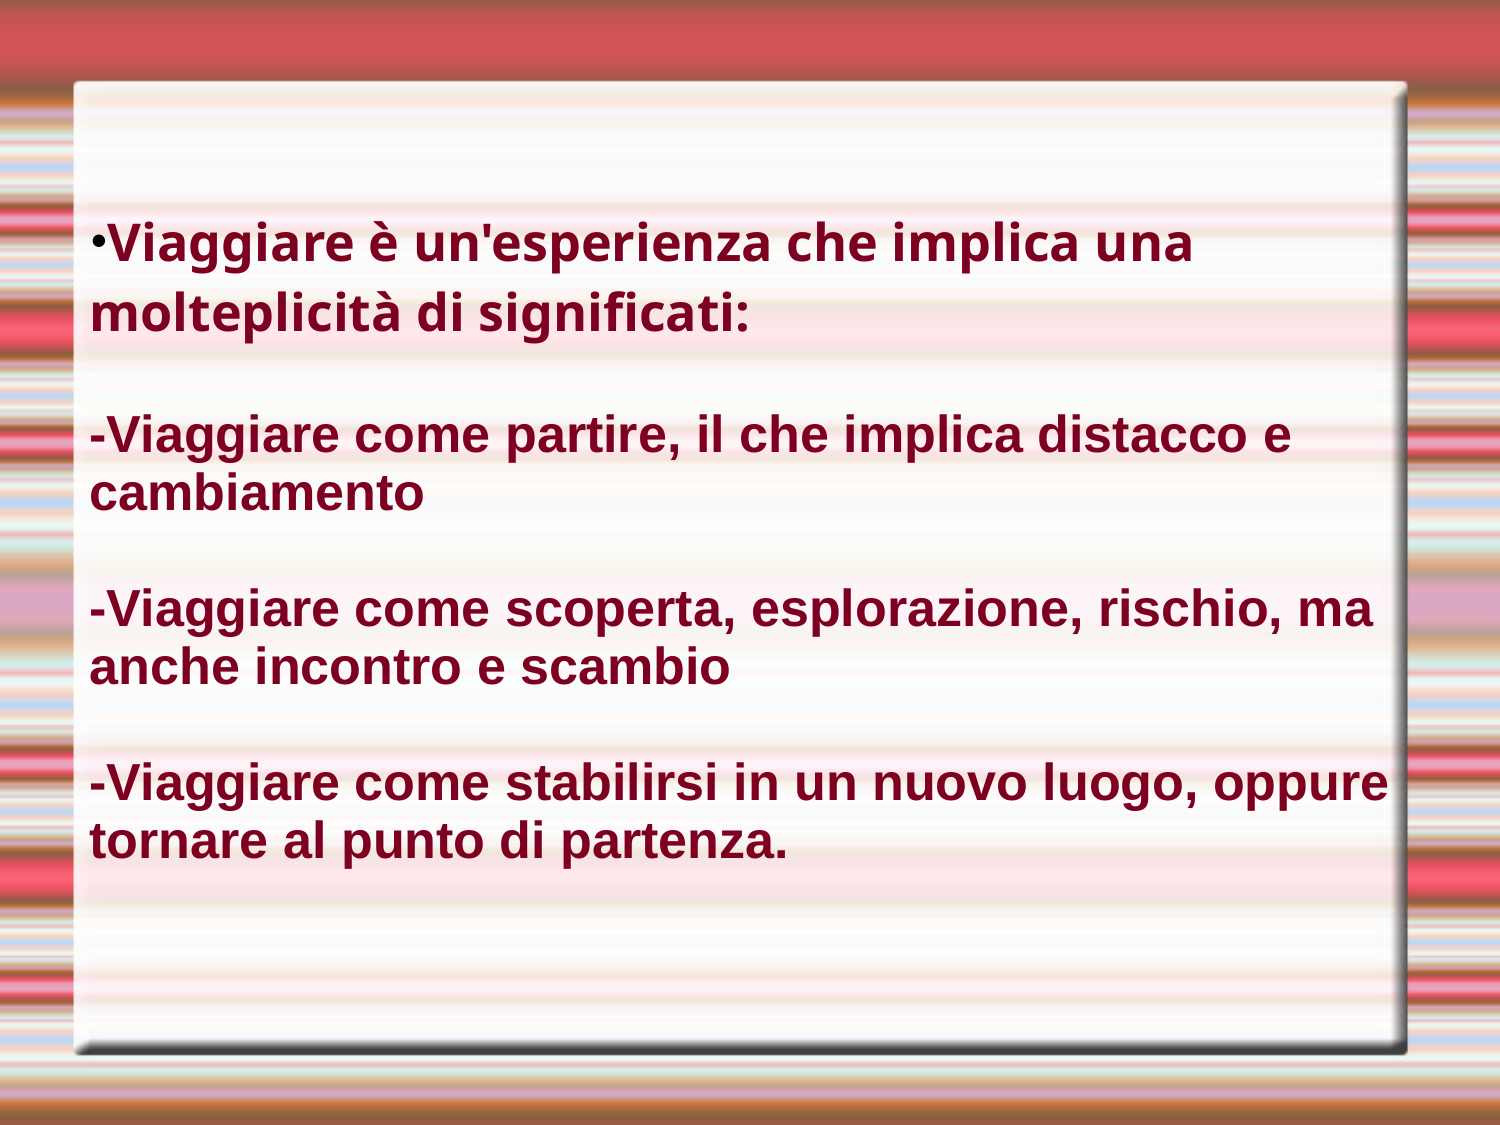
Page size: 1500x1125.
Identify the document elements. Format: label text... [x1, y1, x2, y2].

picture [0, 0, 1500, 1125]
title Viaggiare è un'esperienza che implica una molteplicità di significati: -Viaggiare come partire, il che implica distacco e cambiamento -Viaggiare come scoperta, esplorazione, rischio, ma anche incontro e scambio -Viaggiare come stabilirsi in un nuovo luogo, oppure tornare al punto di partenza. [75, 45, 1426, 1088]
